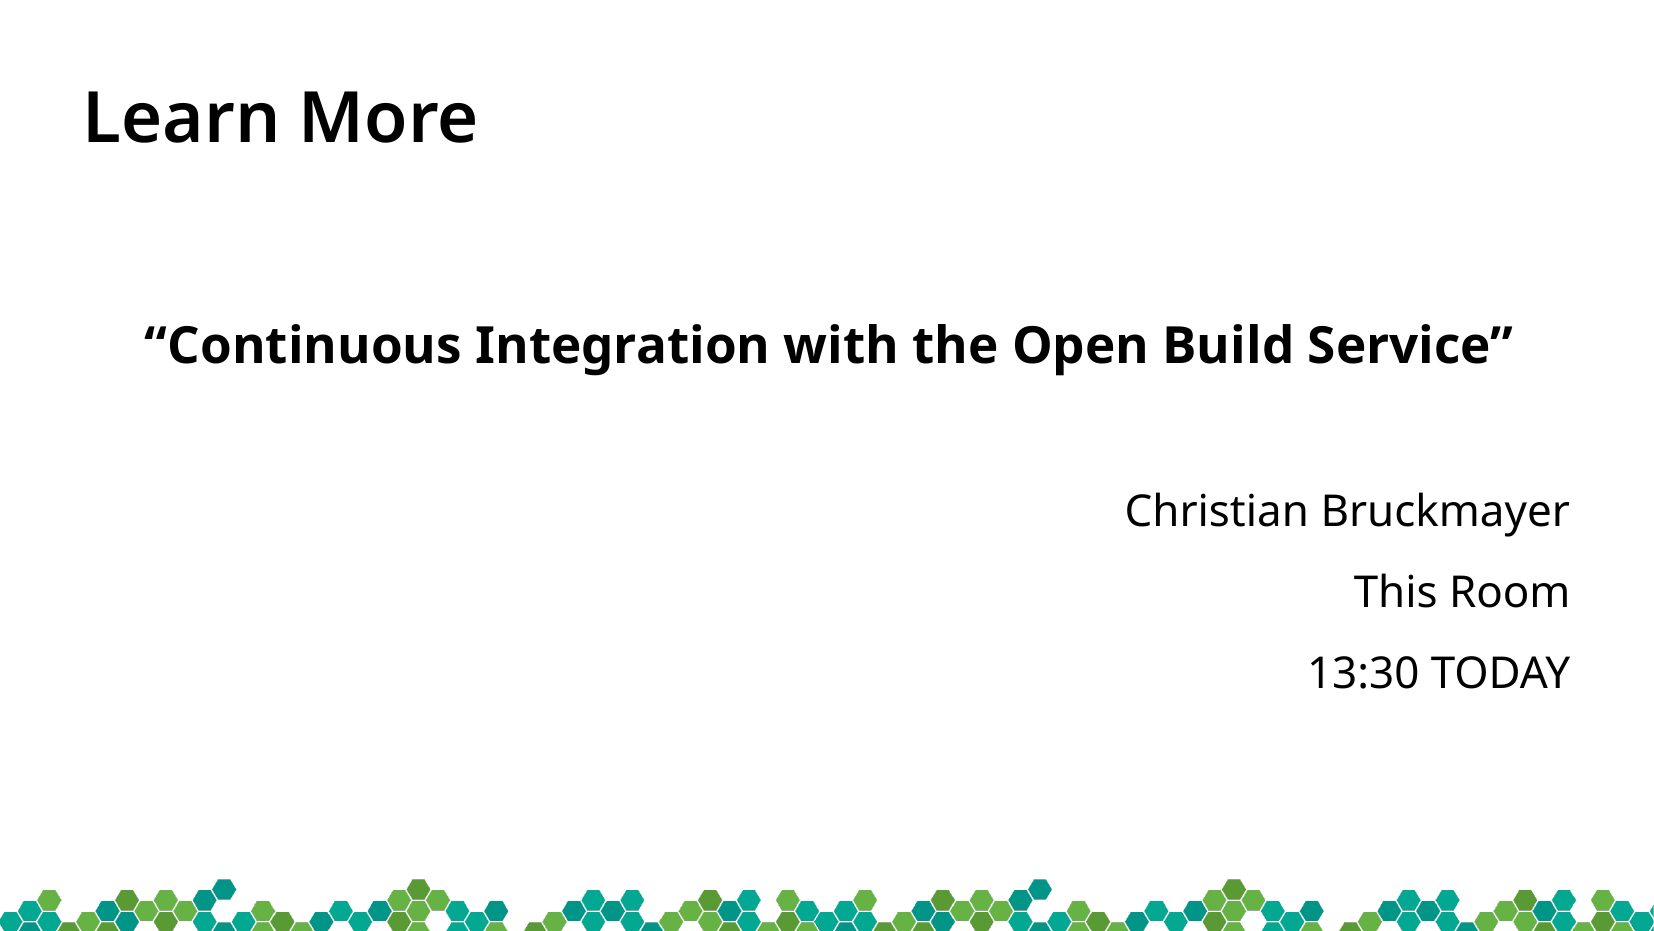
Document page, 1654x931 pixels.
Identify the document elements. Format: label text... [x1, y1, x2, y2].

list “Continuous Integration with the Open Build Service” Christian Bruckmayer This Room 13:30 TODAY [82, 217, 1571, 758]
picture [0, 871, 1654, 931]
title Learn More [82, 37, 1571, 193]
